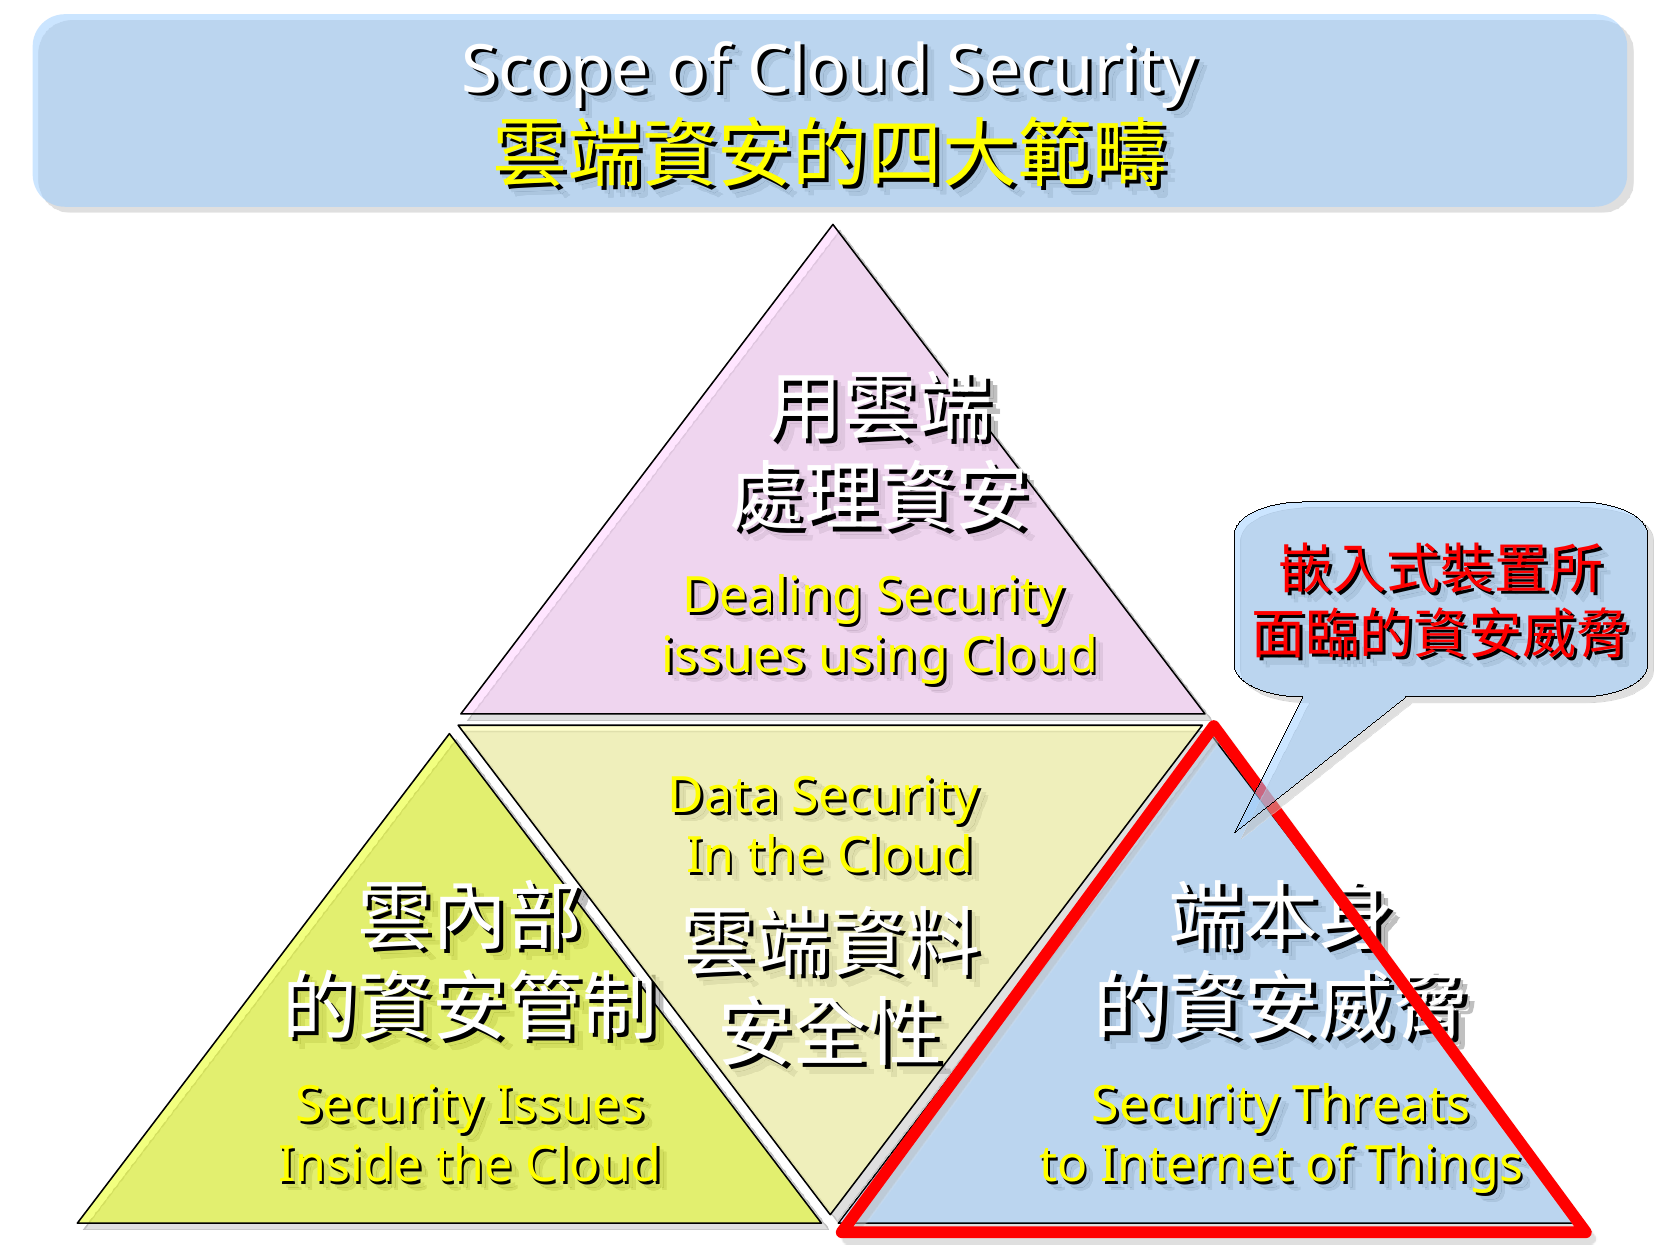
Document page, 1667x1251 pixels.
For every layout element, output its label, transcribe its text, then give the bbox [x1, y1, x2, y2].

text_box 用雲端 處理資安 Dealing Security issues using Cloud [460, 224, 1206, 714]
text_box Data Security In the Cloud 雲端資料 安全性 [458, 725, 1203, 1215]
text_box 雲內部 的資安管制 Security Issues Inside the Cloud [77, 733, 822, 1224]
text_box Scope of Cloud Security 雲端資安的四大範疇 [32, 14, 1628, 207]
text_box 嵌入式裝置所 面臨的資安威脅 [1234, 501, 1648, 833]
text_box 端本身 的資安威脅 Security Threats to Internet of Things [867, 745, 1571, 1224]
